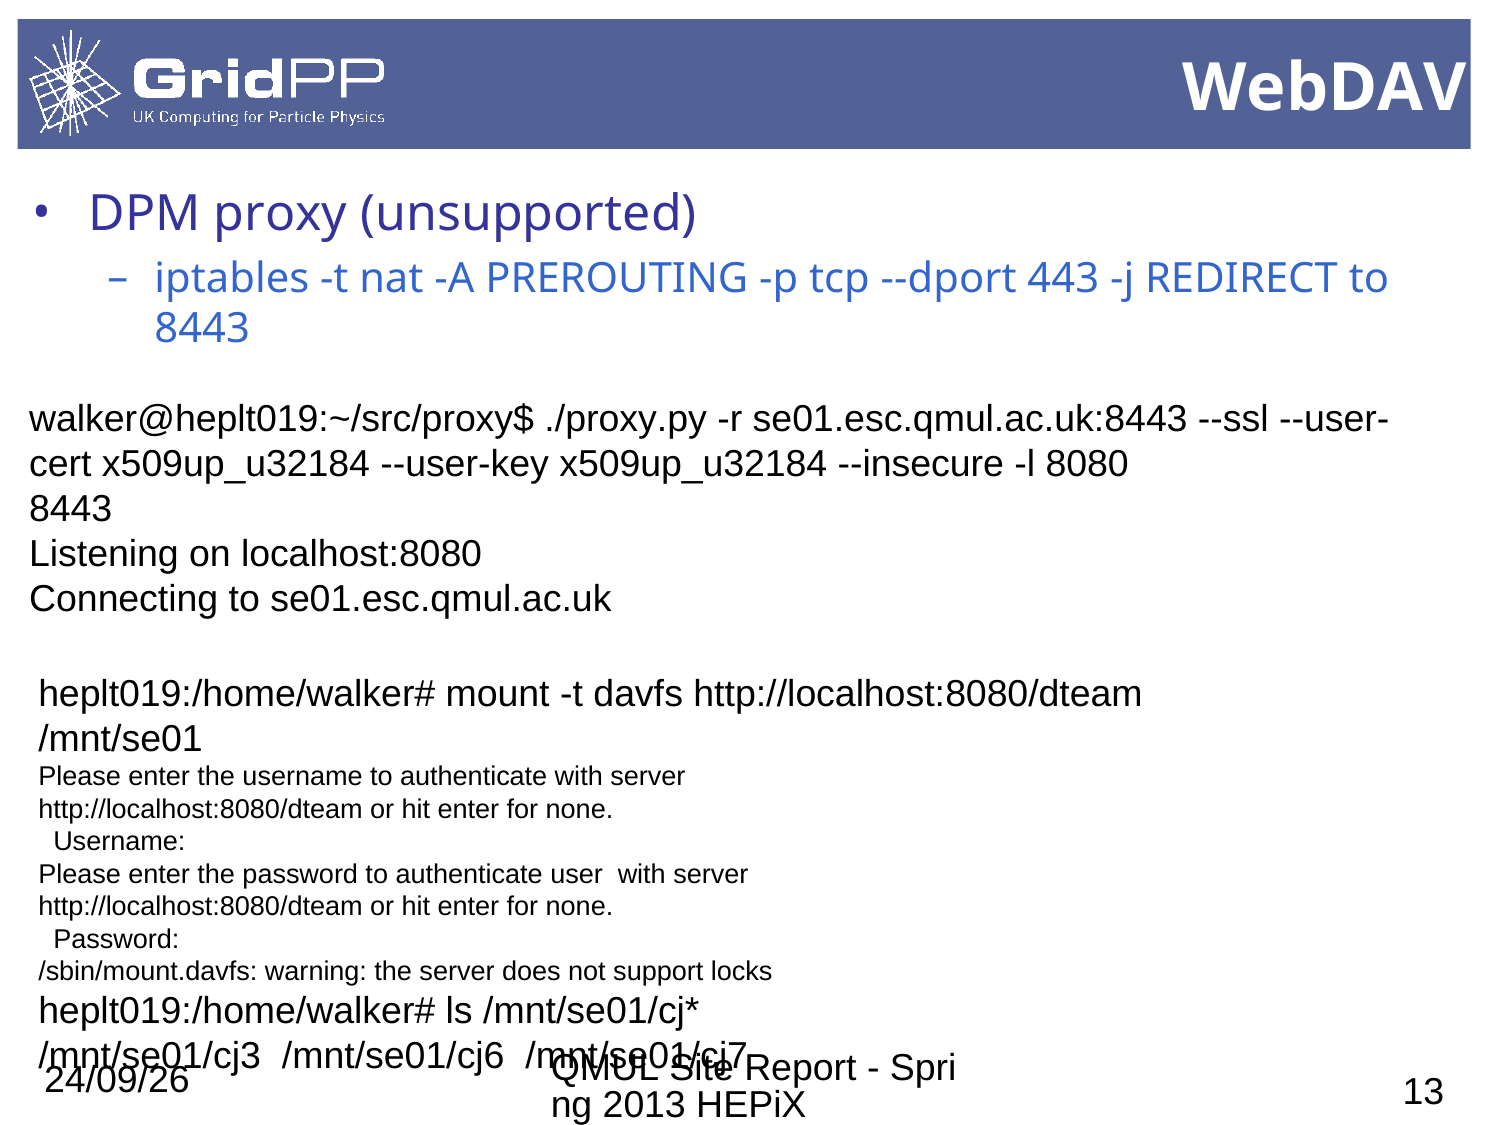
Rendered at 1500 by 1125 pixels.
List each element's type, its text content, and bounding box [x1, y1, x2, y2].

text_box walker@heplt019:~/src/proxy$ ./proxy.py -r se01.esc.qmul.ac.uk:8443 --ssl --user-cert x509up_u32184 --user-key x509up_u32184 --insecure -l 8080 8443 Listening on localhost:8080 Connecting to se01.esc.qmul.ac.uk [14, 386, 1465, 851]
title WebDAV [513, 0, 1483, 172]
picture [29, 30, 384, 136]
text_box heplt019:/home/walker# mount -t davfs http://localhost:8080/dteam /mnt/se01 Please enter the username to authenticate with server http://localhost:8080/dteam or hit enter for none. Username: Please enter the password to authenticate user with server http://localhost:8080/dteam or hit enter for none. Password: /sbin/mount.davfs: warning: the server does not support locks heplt019:/home/walker# ls /mnt/se01/cj* /mnt/se01/cj3 /mnt/se01/cj6 /mnt/se01/cj7 [23, 661, 1333, 1125]
picture [1333, 982, 1418, 1099]
list DPM proxy (unsupported) iptables -t nat -A PREROUTING -p tcp --dport 443 -j REDIRECT to 8443 [17, 172, 1480, 826]
